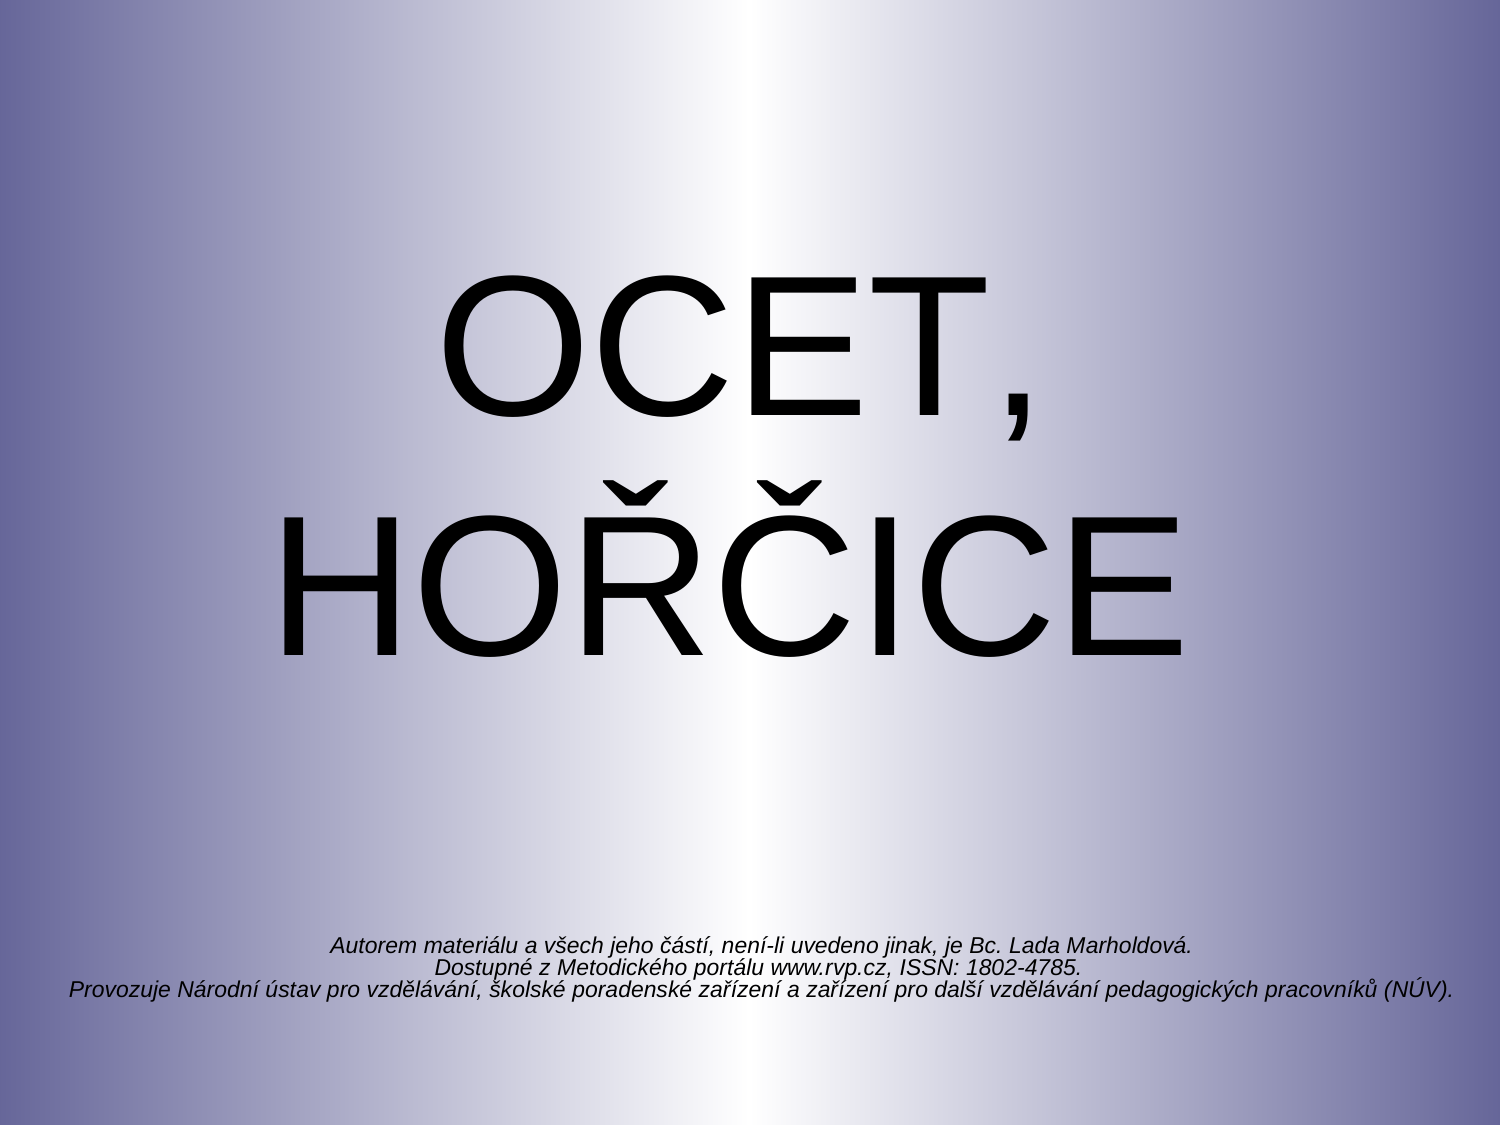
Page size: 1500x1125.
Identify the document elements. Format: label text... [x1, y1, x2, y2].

text_box Autorem materiálu a všech jeho částí, není-li uvedeno jinak, je Bc. Lada Marholdová. Dostupné z Metodického portálu www.rvp.cz, ISSN: 1802-4785. Provozuje Národní ústav pro vzdělávání, školské poradenské zařízení a zařízení pro další vzdělávání pedagogických pracovníků (NÚV). [53, 928, 1471, 1079]
text_box OCET, HOŘČICE [253, 207, 1329, 1069]
